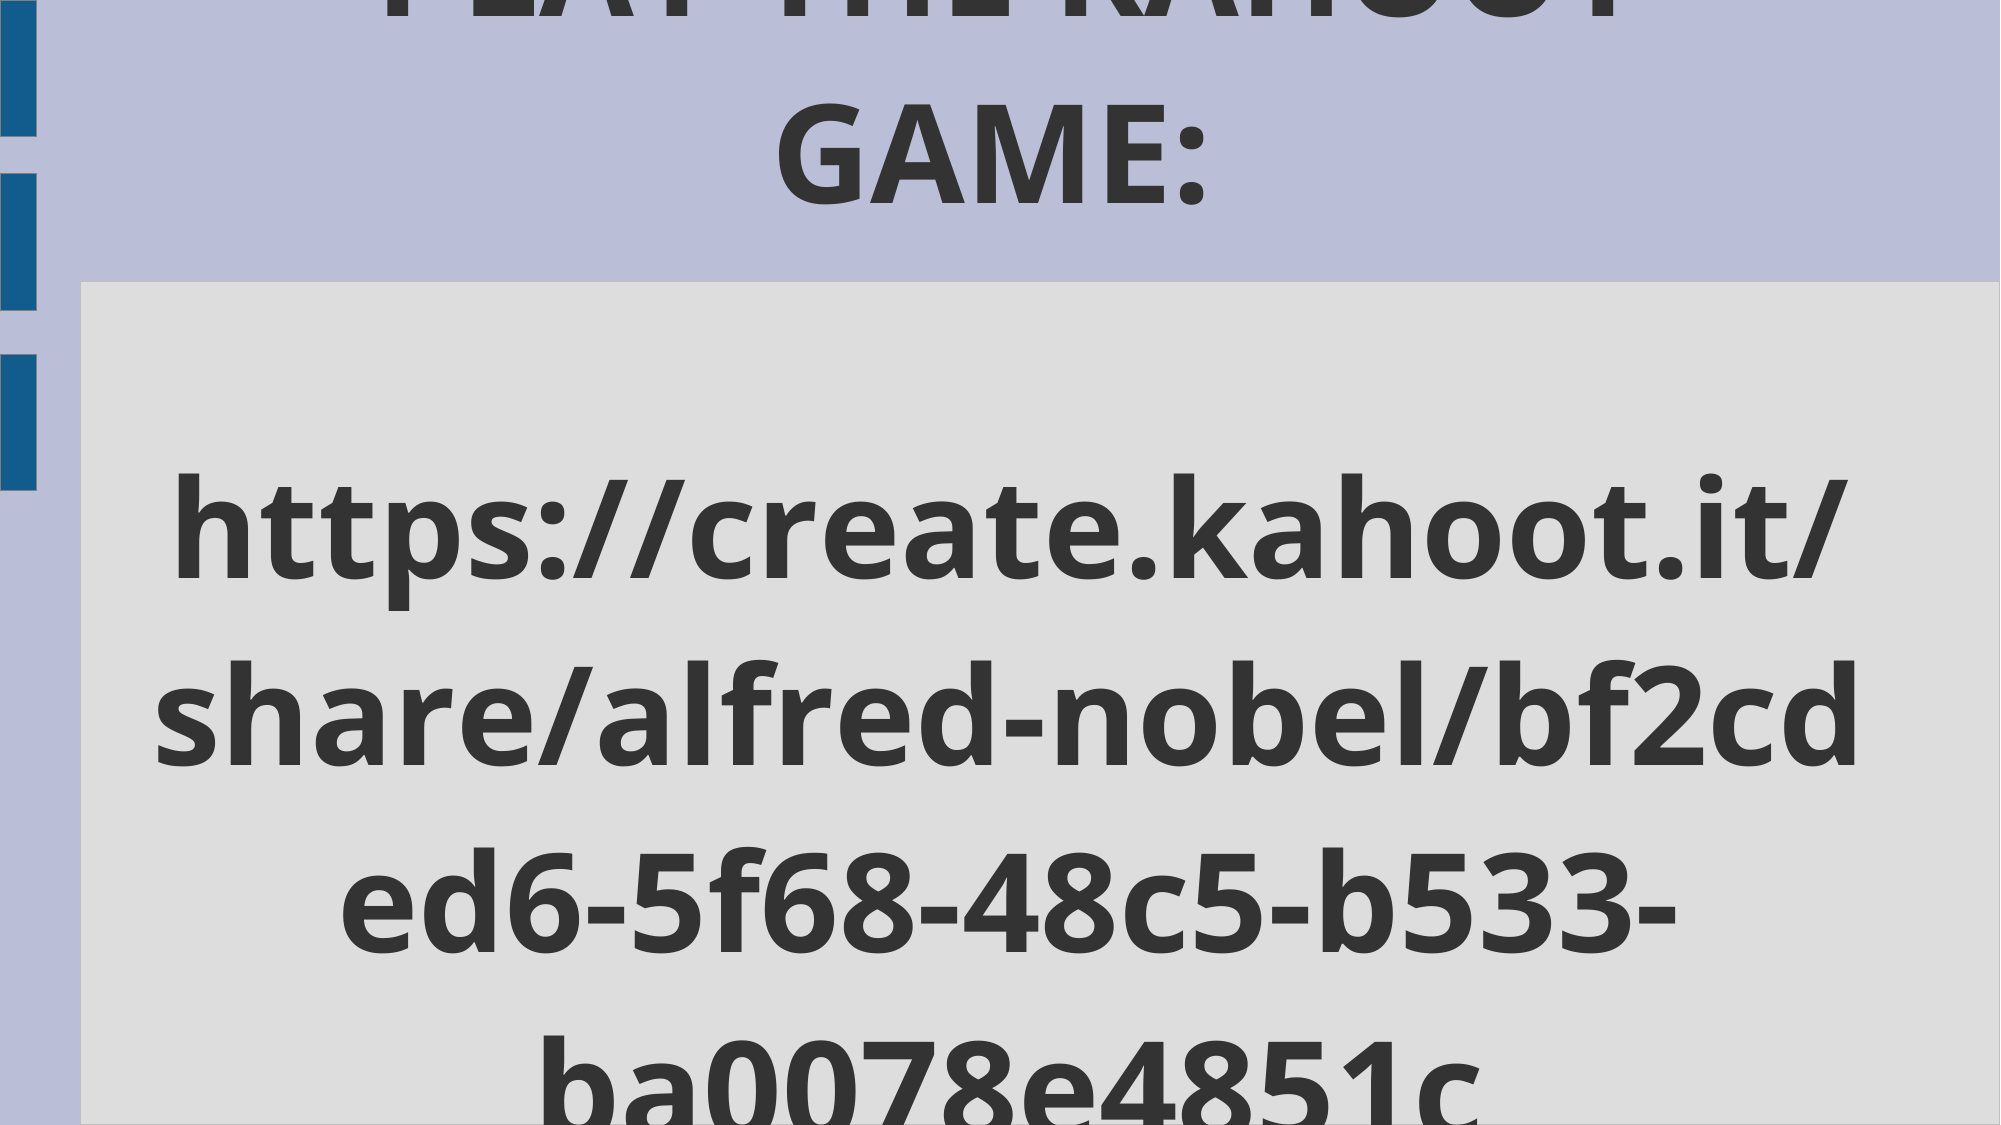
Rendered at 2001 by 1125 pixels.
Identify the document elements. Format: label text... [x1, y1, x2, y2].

title PLAY THE KAHOOT GAME: https://create.kahoot.it/share/alfred-nobel/bf2cded6-5f68-48c5-b533-ba0078e4851c [141, 104, 1878, 945]
